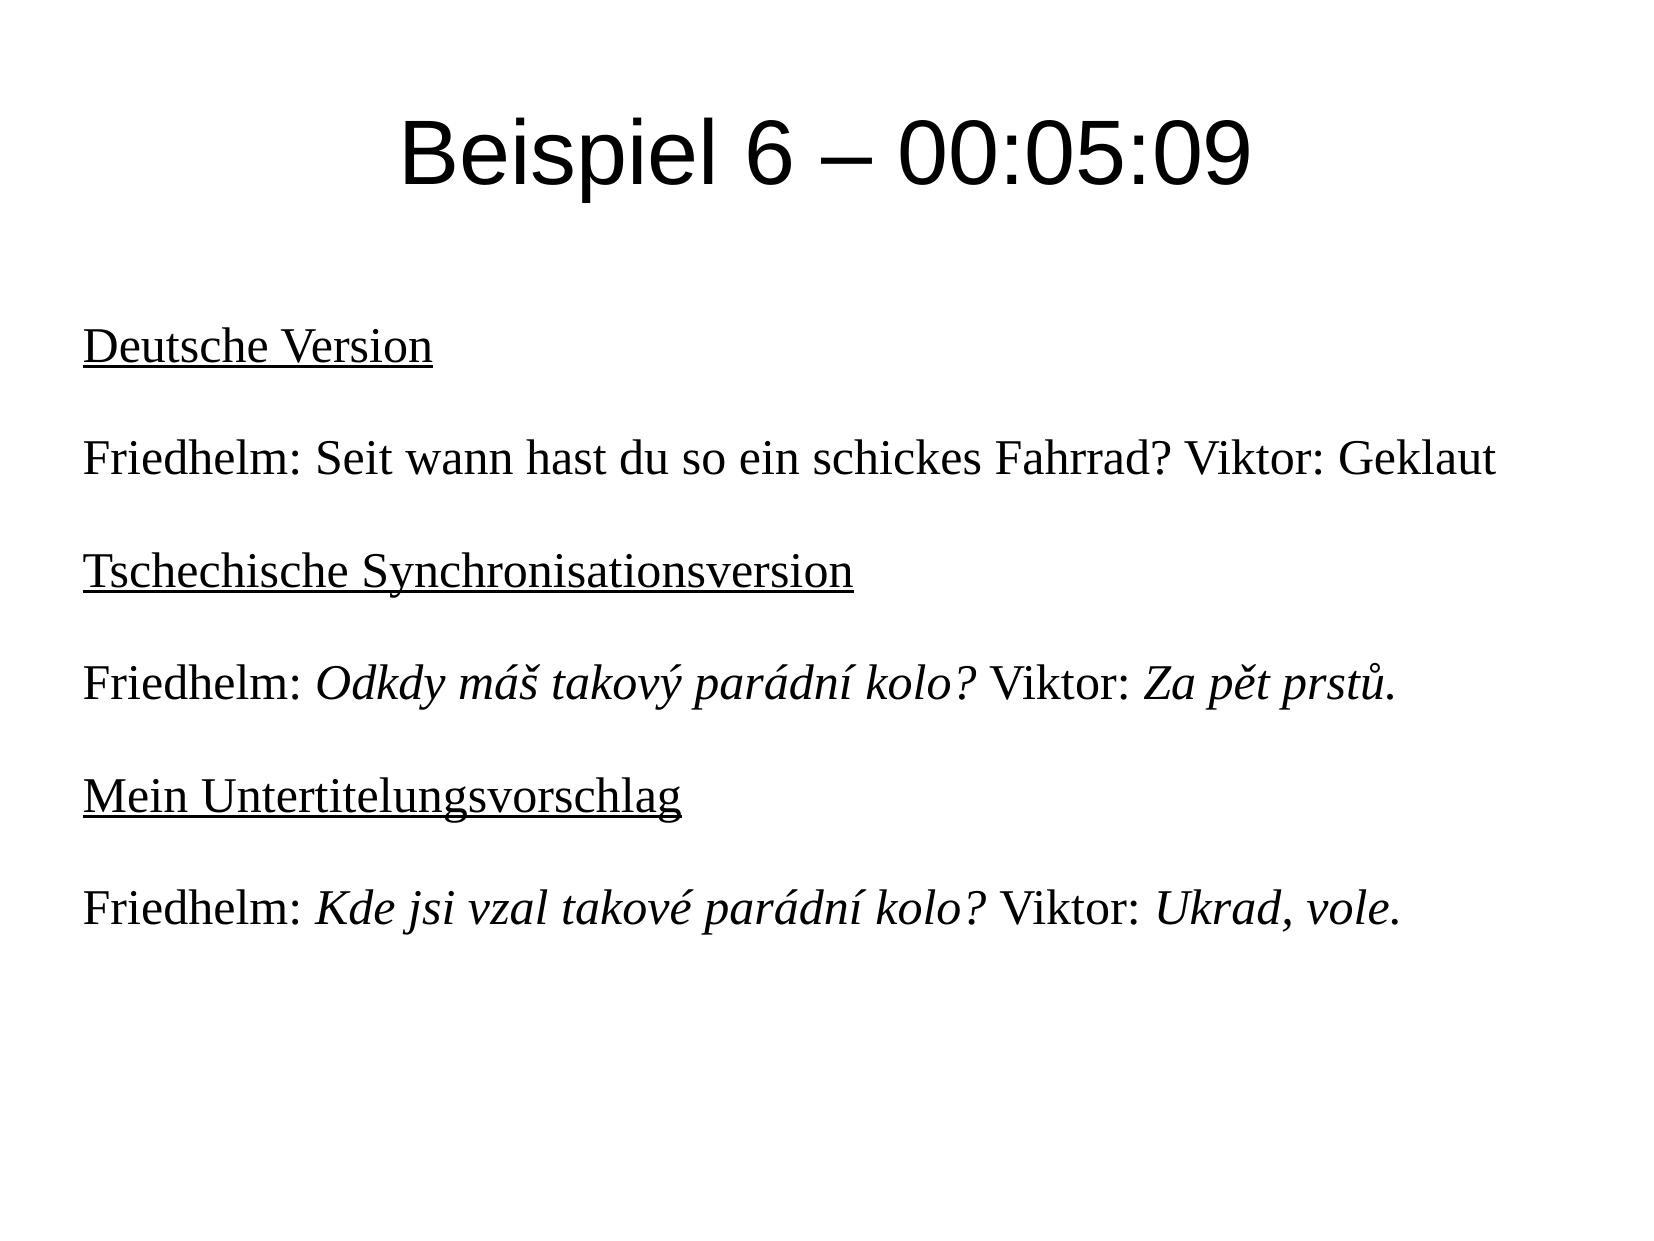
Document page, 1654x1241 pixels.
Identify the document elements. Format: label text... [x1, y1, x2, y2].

title Beispiel 6 – 00:05:09 [82, 49, 1571, 257]
list Deutsche Version Friedhelm: Seit wann hast du so ein schickes Fahrrad? Viktor: Geklaut Tschechische Synchronisationsversion Friedhelm: Odkdy máš takový parádní kolo? Viktor: Za pět prstů. Mein Untertitelungsvorschlag Friedhelm: Kde jsi vzal takové parádní kolo? Viktor: Ukrad, vole. [82, 290, 1571, 1010]
